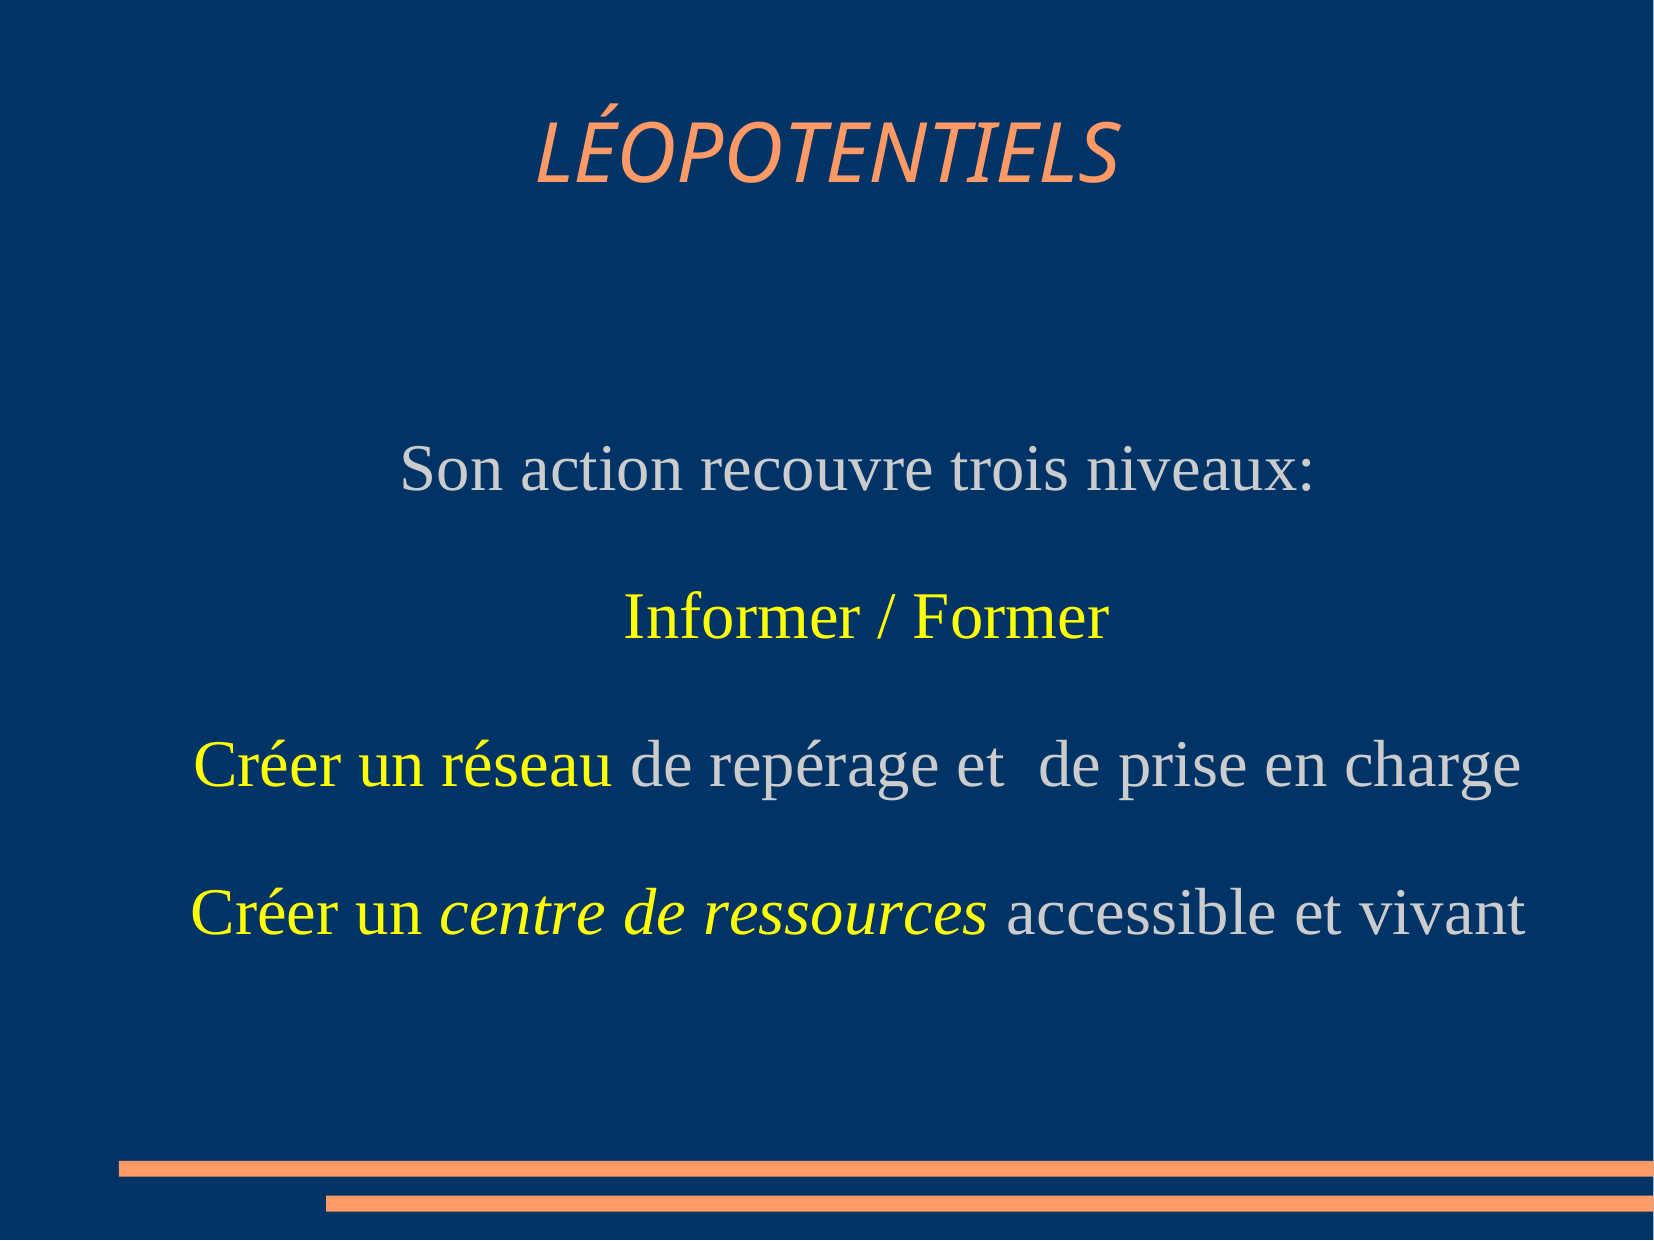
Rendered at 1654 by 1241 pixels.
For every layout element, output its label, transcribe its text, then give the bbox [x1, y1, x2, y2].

title LÉOPOTENTIELS [121, 53, 1534, 246]
subtitle Son action recouvre trois niveaux: Informer / Former Créer un réseau de repérage et de prise en charge Créer un centre de ressources accessible et vivant [121, 329, 1561, 1125]
